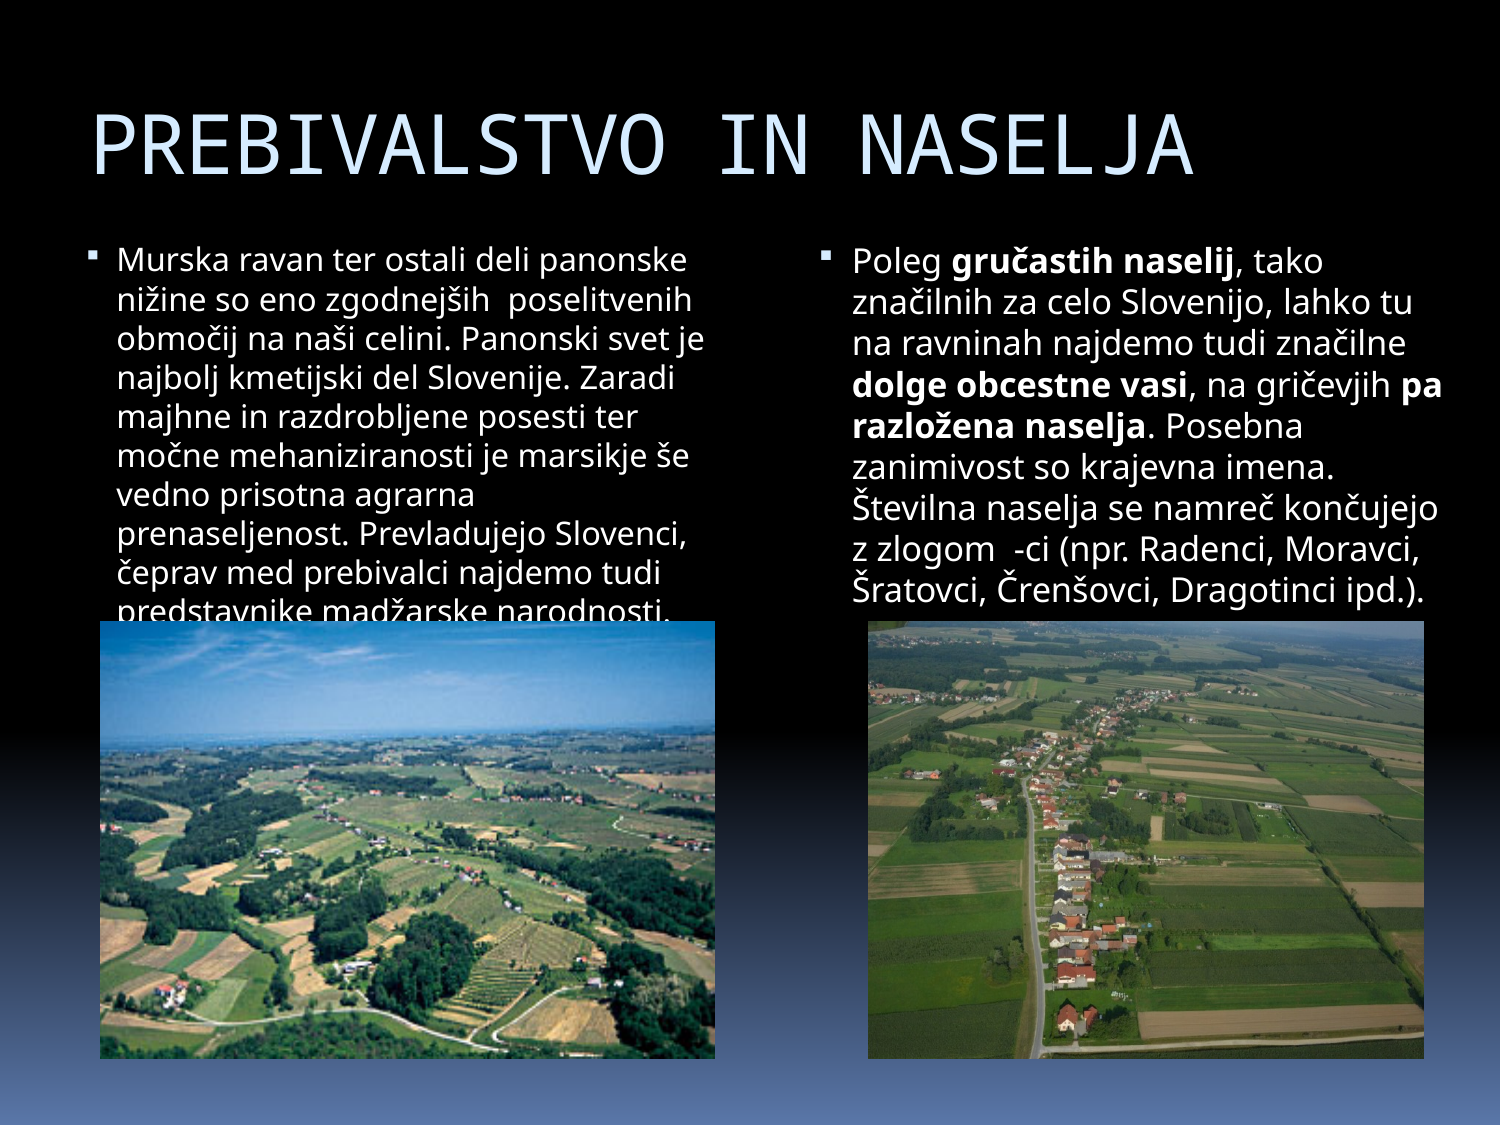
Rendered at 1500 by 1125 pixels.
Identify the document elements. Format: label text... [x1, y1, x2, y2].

list Poleg gručastih naselij, tako značilnih za celo Slovenijo, lahko tu na ravninah najdemo tudi značilne dolge obcestne vasi, na gričevjih pa razložena naselja. Posebna zanimivost so krajevna imena. Številna naselja se namreč končujejo z zlogom -ci (npr. Radenci, Moravci, Šratovci, Črenšovci, Dragotinci ipd.). [797, 231, 1460, 656]
picture [868, 621, 1424, 1059]
list Murska ravan ter ostali deli panonske nižine so eno zgodnejših poselitvenih območij na naši celini. Panonski svet je najbolj kmetijski del Slovenije. Zaradi majhne in razdrobljene posesti ter močne mehaniziranosti je marsikje še vedno prisotna agrarna prenaseljenost. Prevladujejo Slovenci, čeprav med prebivalci najdemo tudi predstavnike madžarske narodnosti. [64, 231, 728, 646]
picture [100, 621, 715, 1059]
title PREBIVALSTVO IN NASELJA [75, 84, 1425, 235]
